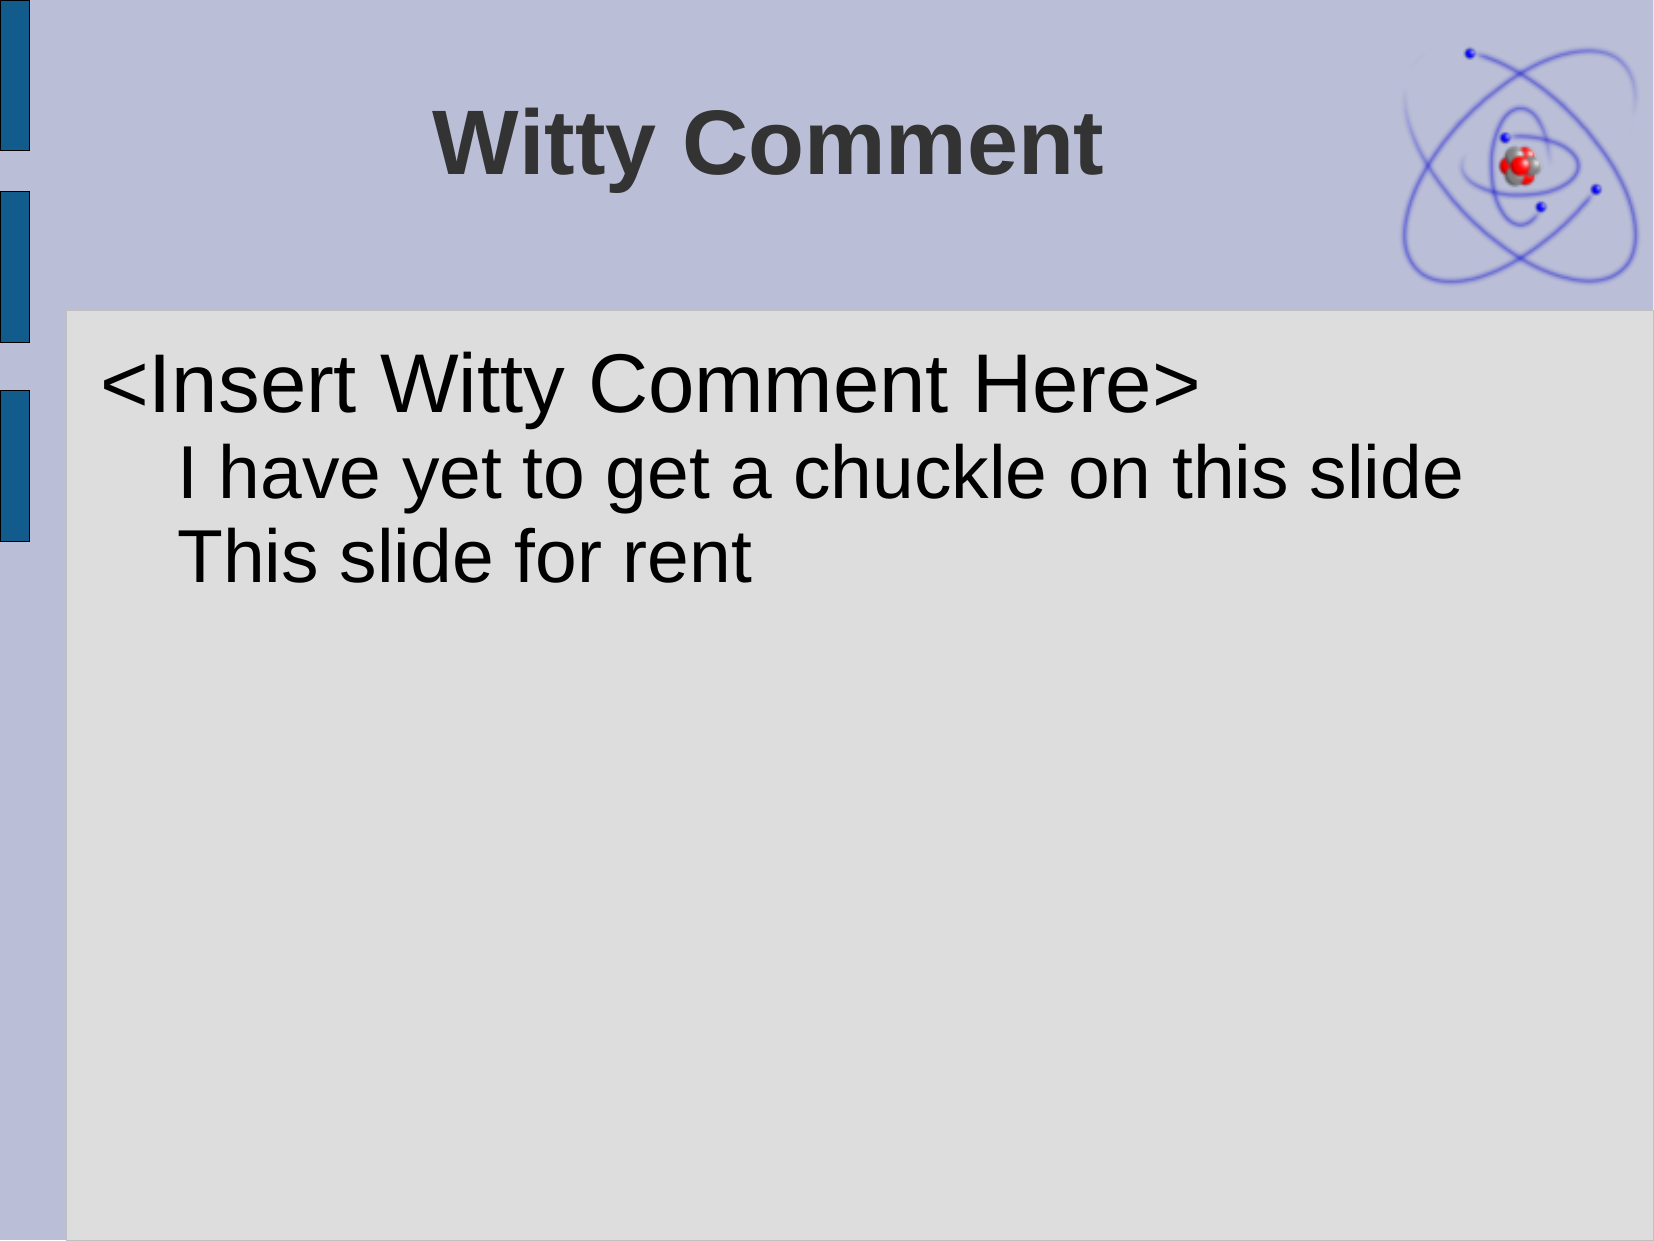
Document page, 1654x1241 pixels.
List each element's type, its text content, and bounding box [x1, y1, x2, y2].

list <Insert Witty Comment Here> I have yet to get a chuckle on this slide This slide for rent [82, 337, 1571, 1109]
picture [1387, 33, 1654, 301]
title Witty Comment [75, 39, 1463, 247]
